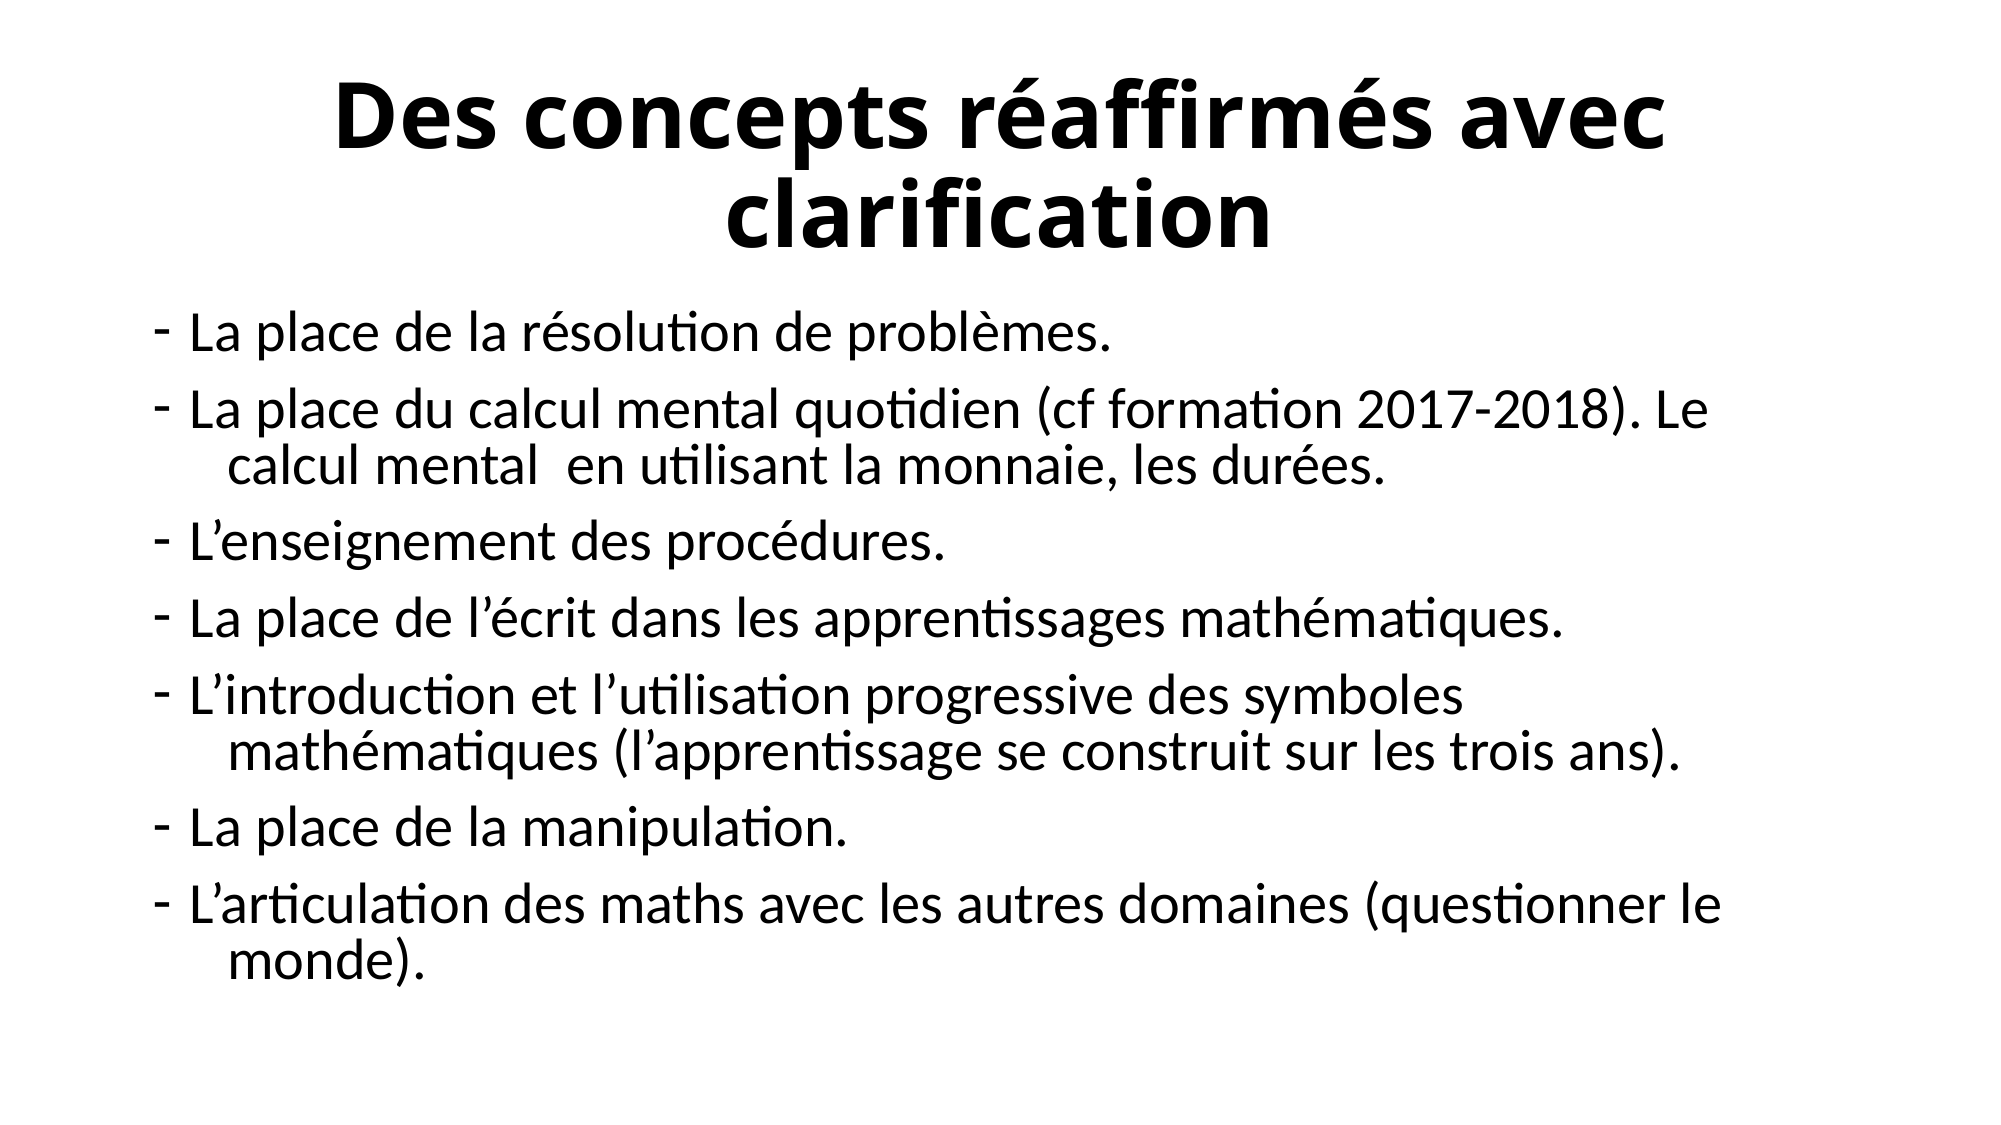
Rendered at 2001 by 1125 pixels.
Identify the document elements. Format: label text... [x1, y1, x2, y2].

title Des concepts réaffirmés avec clarification [137, 59, 1863, 278]
list La place de la résolution de problèmes. La place du calcul mental quotidien (cf formation 2017-2018). Le calcul mental en utilisant la monnaie, les durées. L’enseignement des procédures. La place de l’écrit dans les apprentissages mathématiques. L’introduction et l’utilisation progressive des symboles mathématiques (l’apprentissage se construit sur les trois ans). La place de la manipulation. L’articulation des maths avec les autres domaines (questionner le monde). [137, 299, 1863, 1014]
